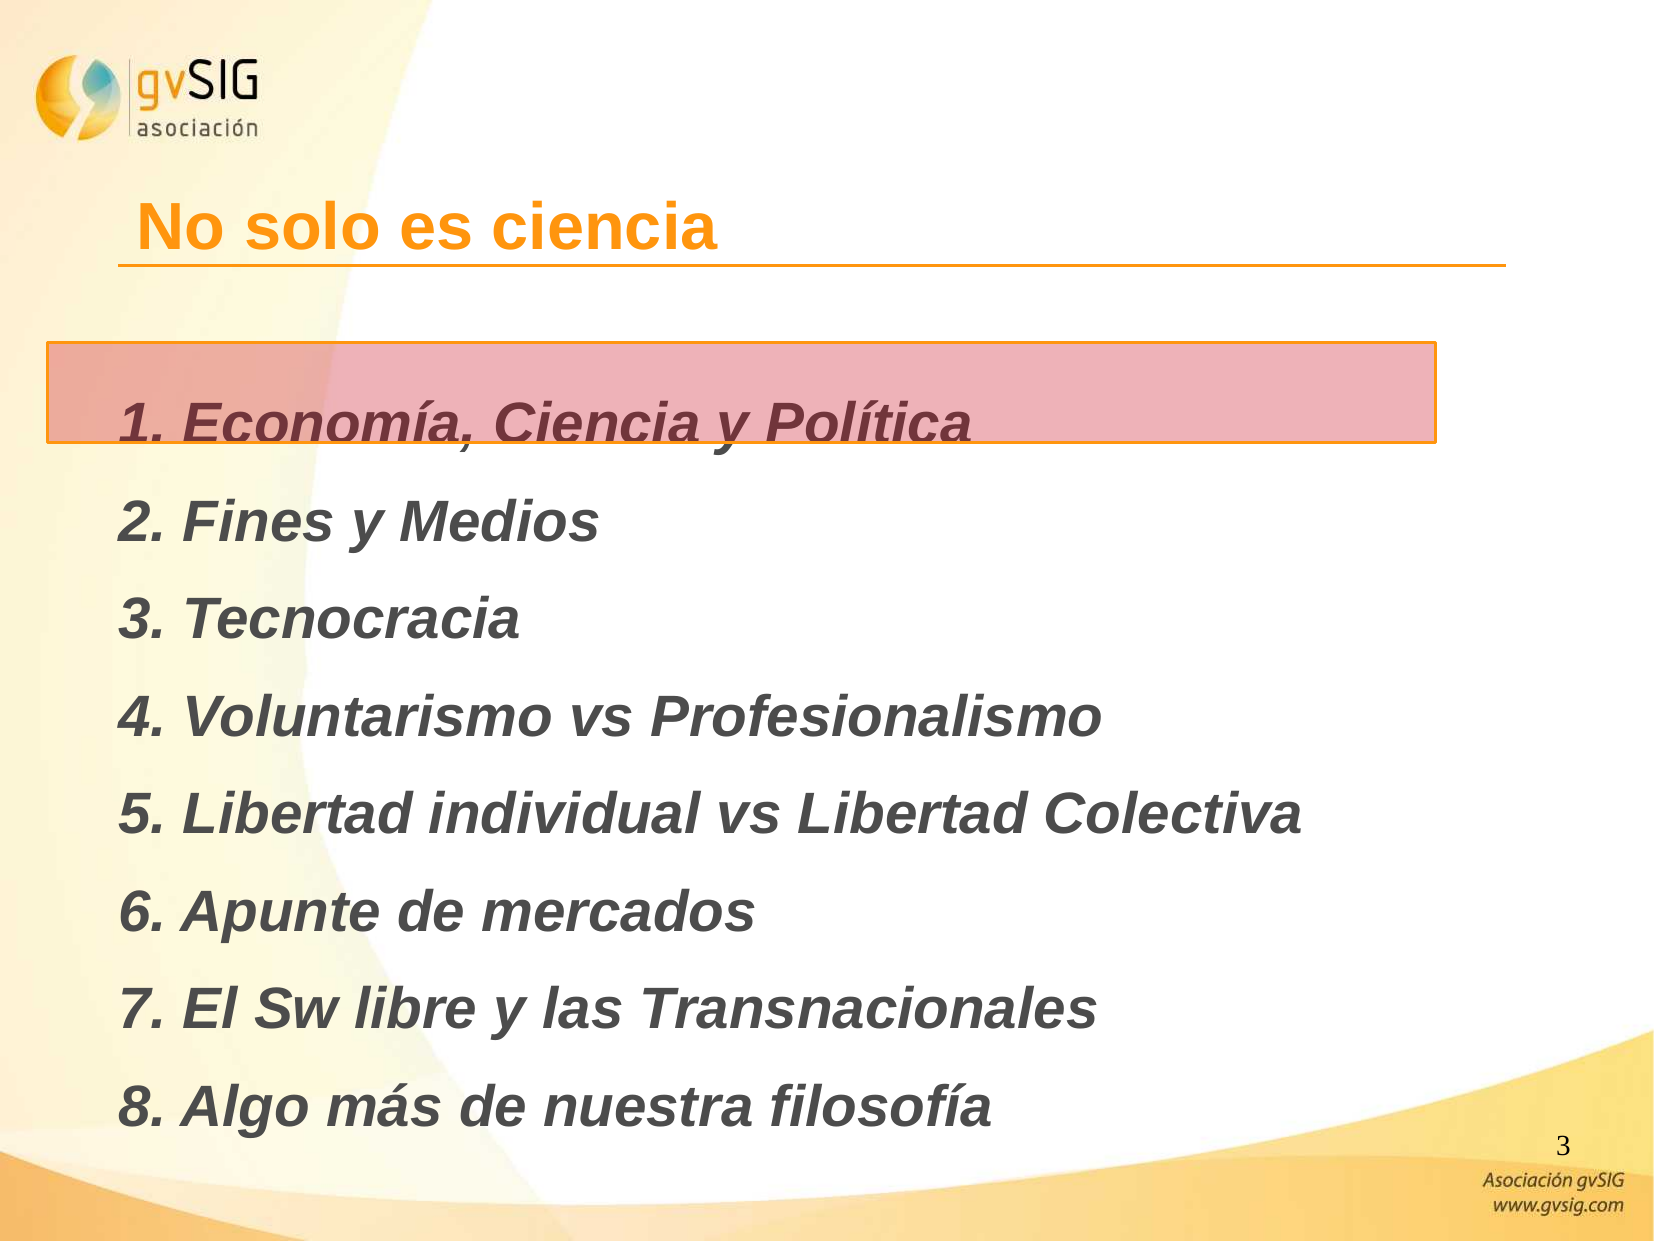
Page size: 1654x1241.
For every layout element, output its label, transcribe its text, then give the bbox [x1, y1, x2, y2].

title No solo es ciencia [118, 177, 1607, 276]
title 1. Economía, Ciencia y Política 2. Fines y Medios 3. Tecnocracia 4. Voluntarismo vs Profesionalismo 5. Libertad individual vs Libertad Colectiva 6. Apunte de mercados 7. El Sw libre y las Transnacionales 8. Algo más de nuestra filosofía [118, 374, 1477, 1188]
picture [0, 0, 1654, 1241]
text_box [47, 342, 1436, 443]
